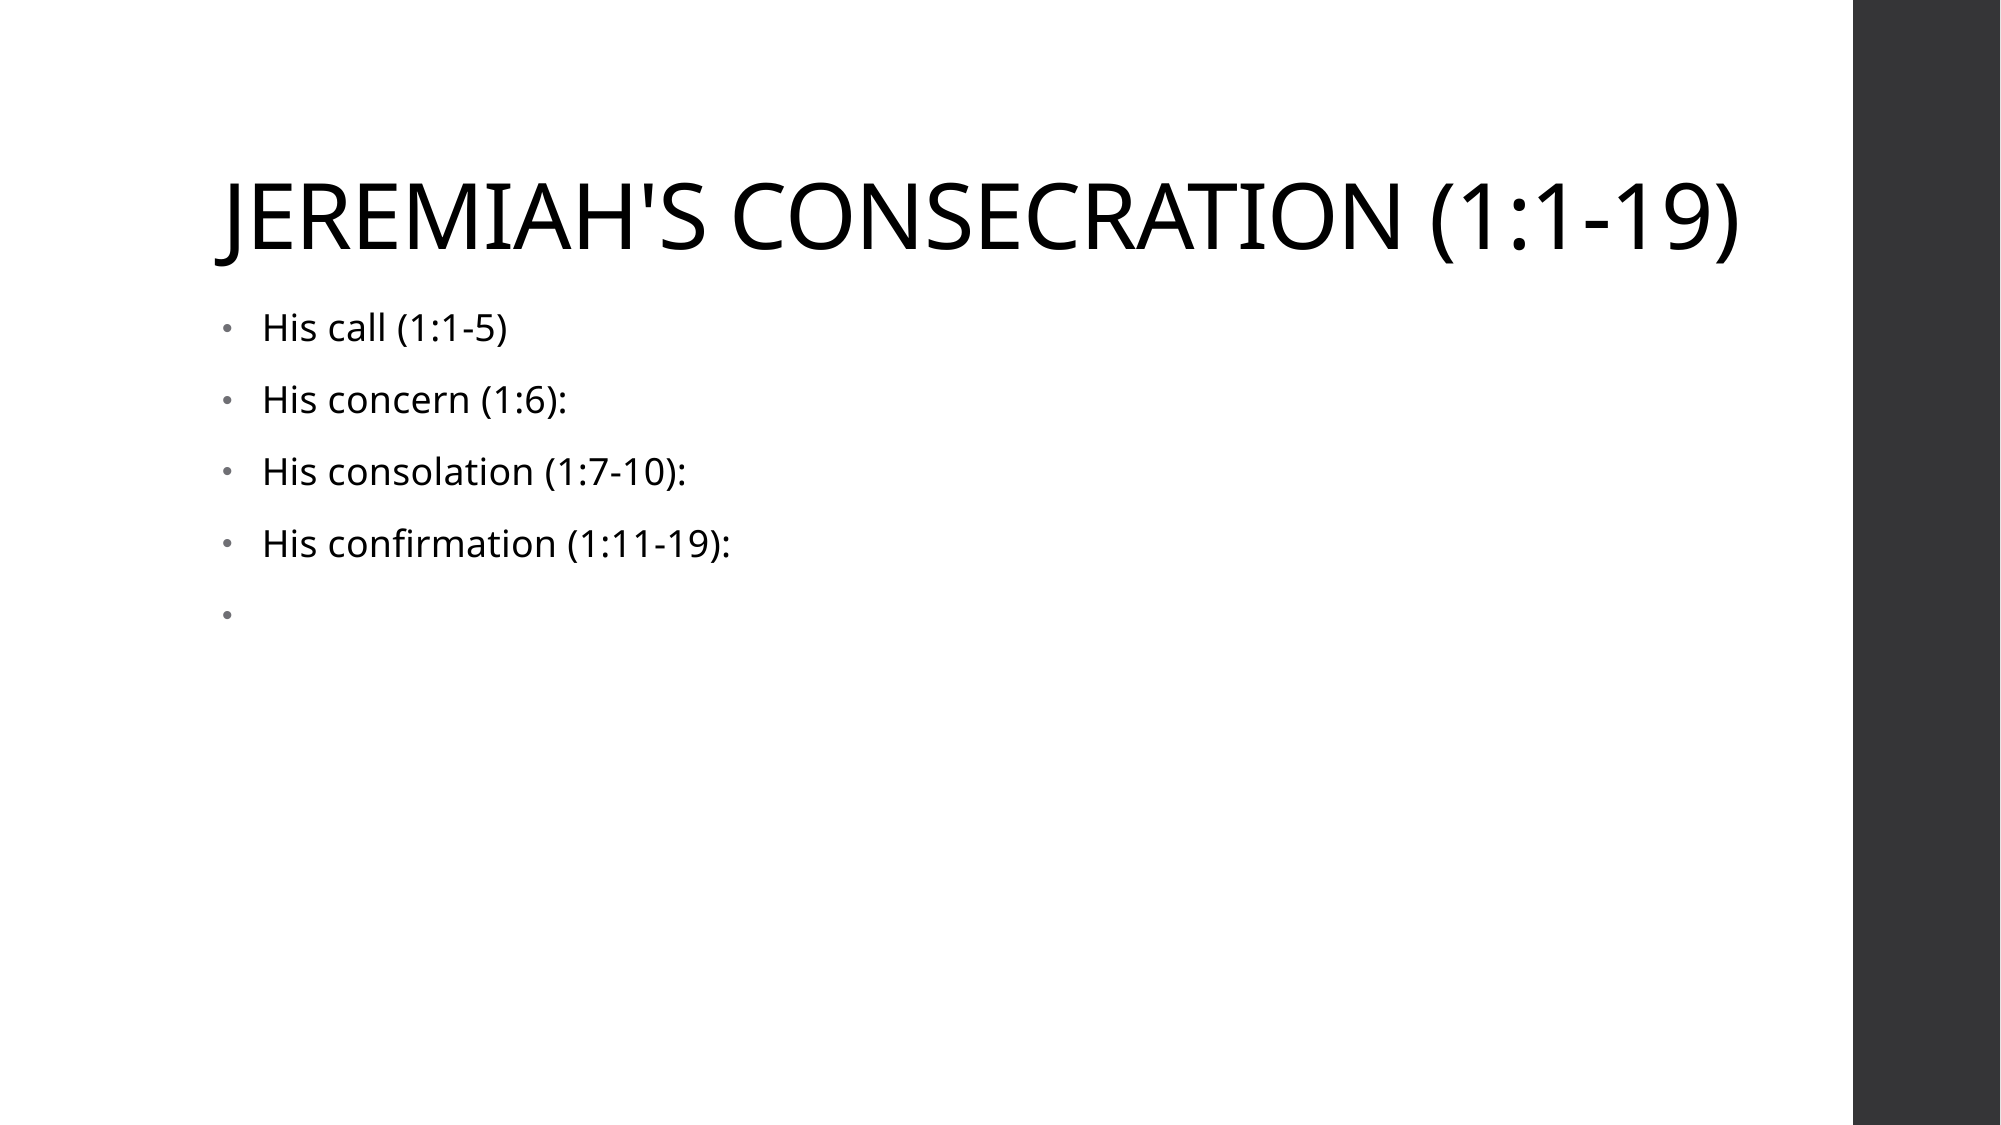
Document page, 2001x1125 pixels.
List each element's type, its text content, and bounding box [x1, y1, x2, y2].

title JEREMIAH'S CONSECRATION (1:1-19) [206, 60, 1797, 278]
list His call (1:1-5) His concern (1:6): His consolation (1:7-10): His confirmation (1:11-19): [206, 299, 1617, 1014]
